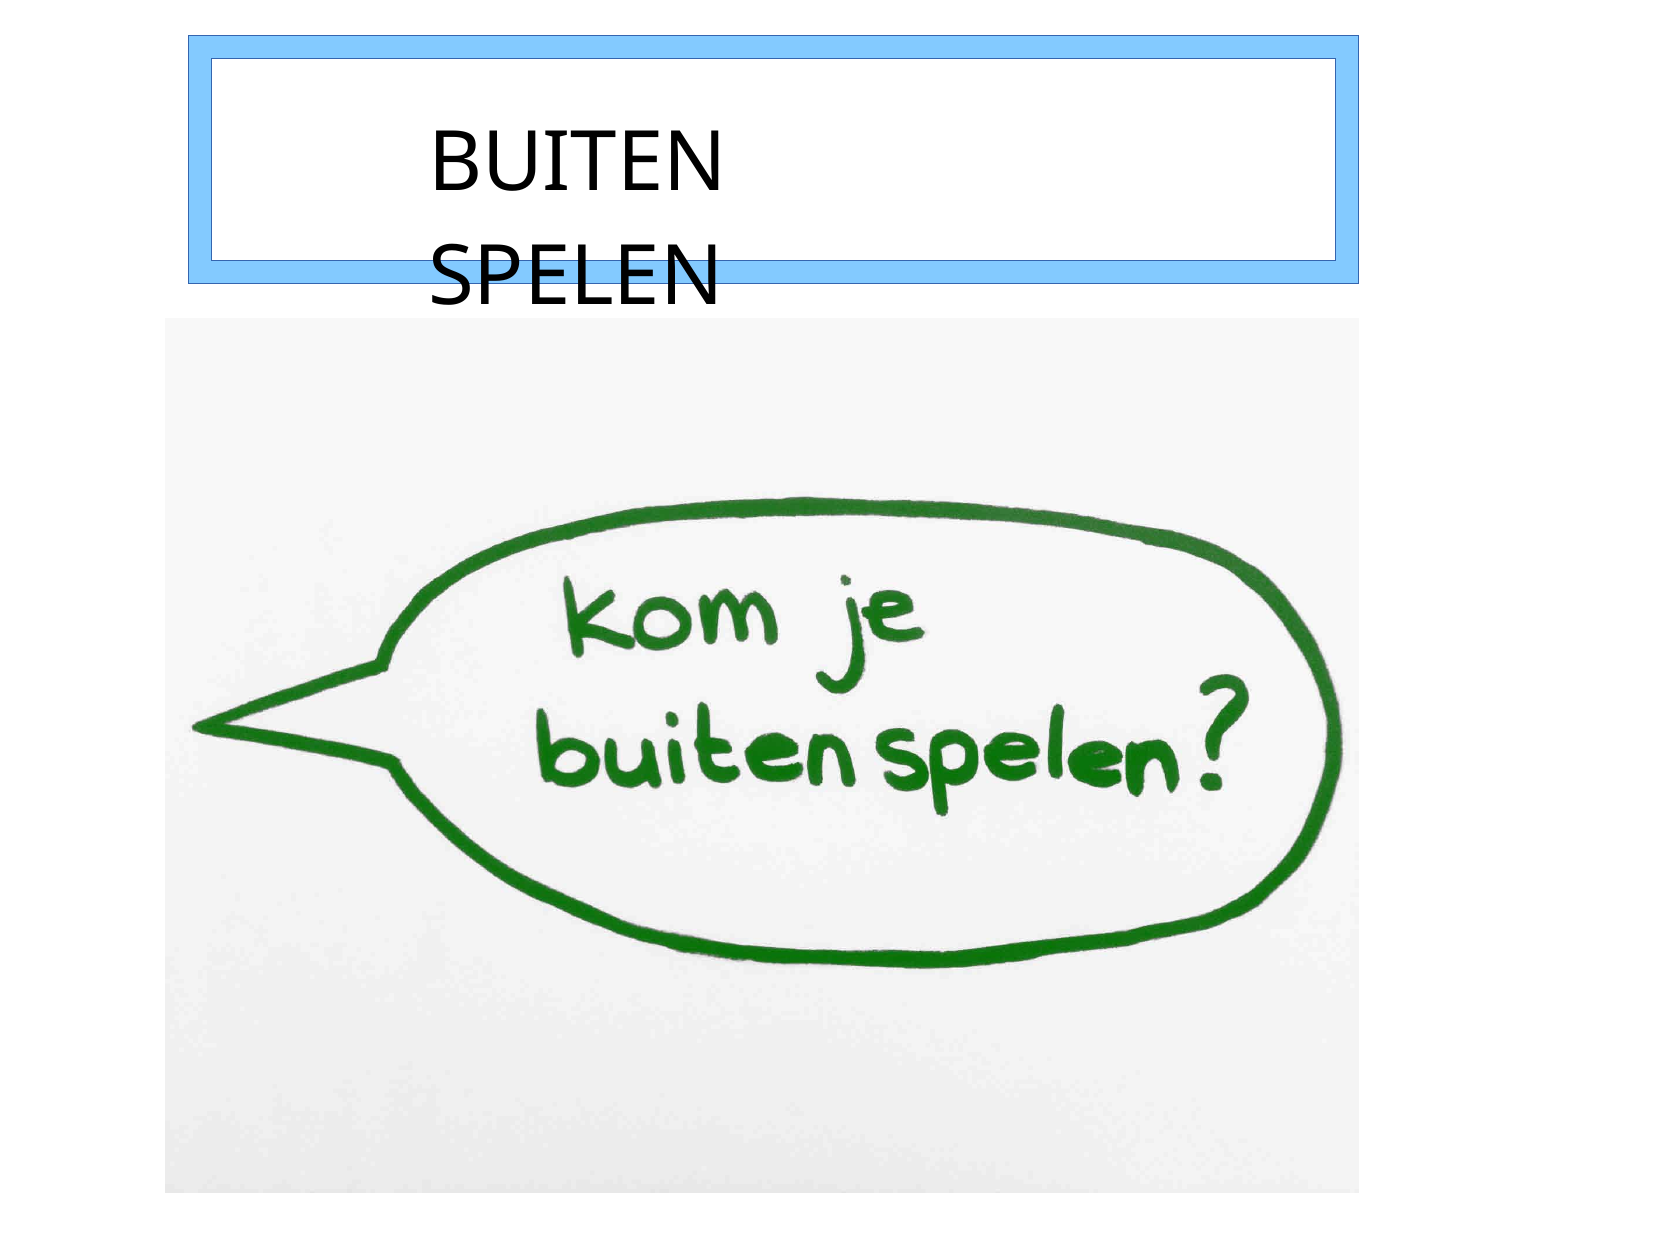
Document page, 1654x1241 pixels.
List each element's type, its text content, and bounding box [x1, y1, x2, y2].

picture [165, 318, 1359, 1193]
text_box [441, 260, 481, 284]
text_box BUITEN SPELEN [413, 94, 1052, 239]
text_box [586, 260, 621, 284]
text_box [489, 260, 511, 274]
text_box [188, 35, 1359, 284]
text_box [540, 260, 578, 284]
text_box [629, 260, 668, 284]
text_box [489, 260, 532, 284]
text_box [687, 260, 708, 284]
text_box [675, 260, 693, 284]
